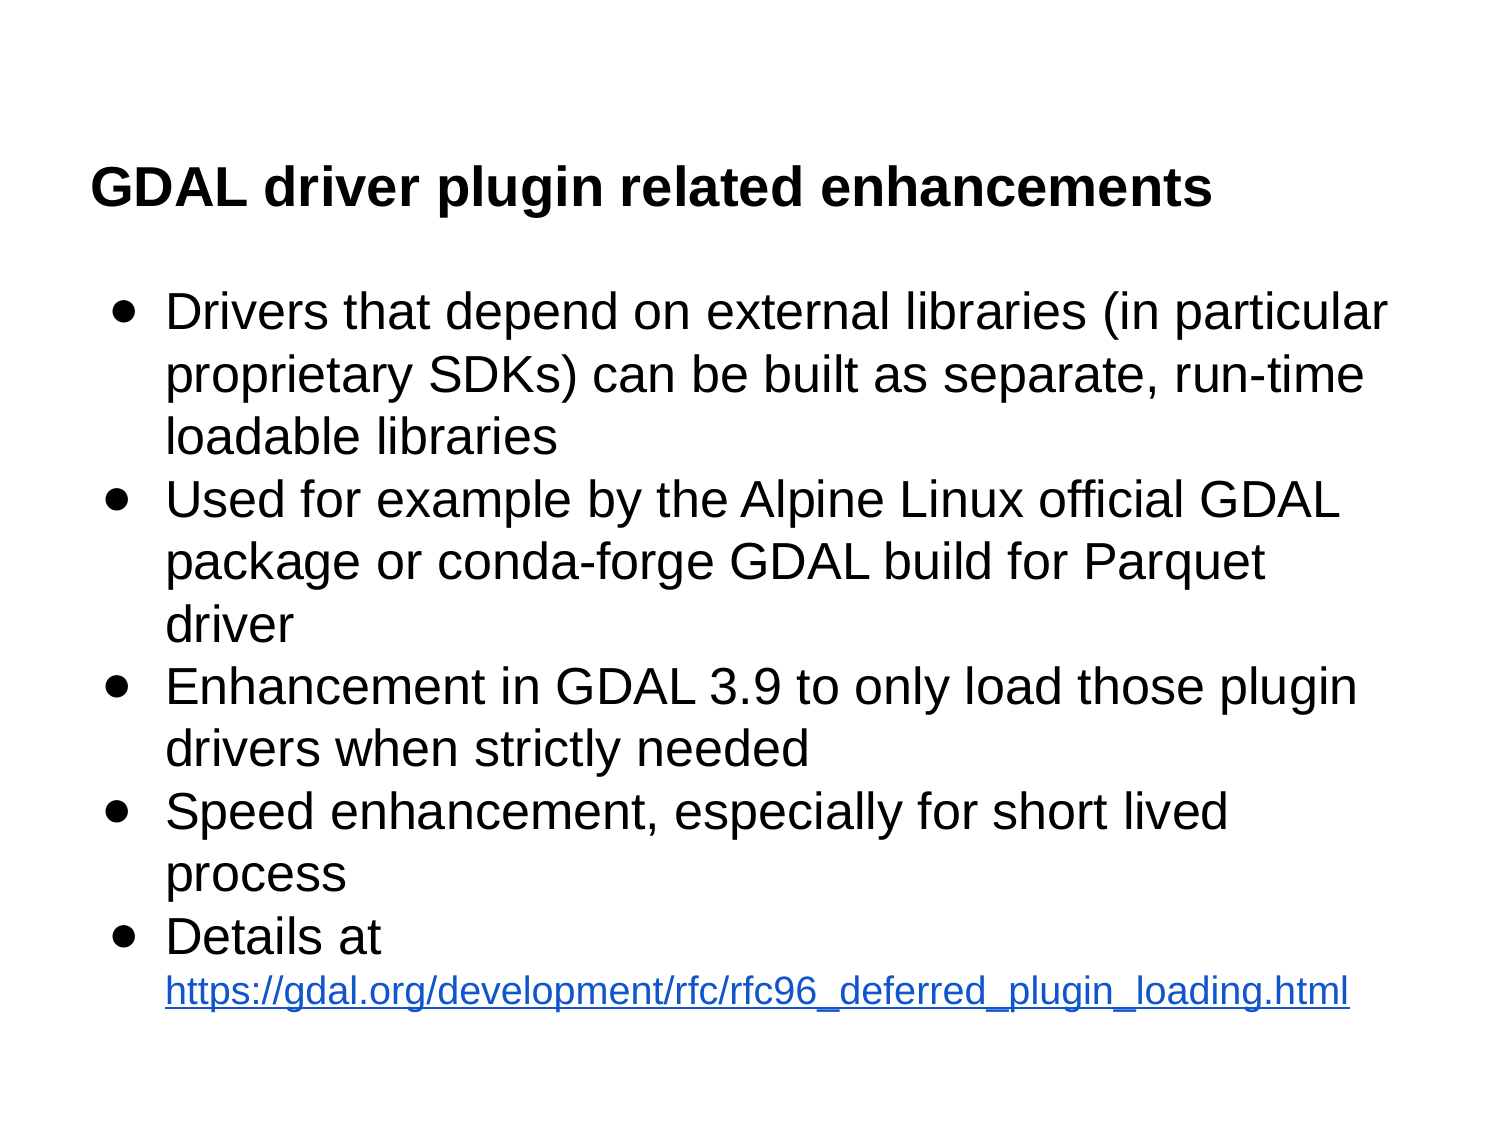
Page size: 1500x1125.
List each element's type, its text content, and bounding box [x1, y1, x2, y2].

list Drivers that depend on external libraries (in particular proprietary SDKs) can be built as separate, run-time loadable libraries Used for example by the Alpine Linux official GDAL package or conda-forge GDAL build for Parquet driver Enhancement in GDAL 3.9 to only load those plugin drivers when strictly needed Speed enhancement, especially for short lived process Details at https://gdal.org/development/rfc/rfc96_deferred_plugin_loading.html [75, 262, 1425, 1078]
title GDAL driver plugin related enhancements [75, 45, 1425, 233]
